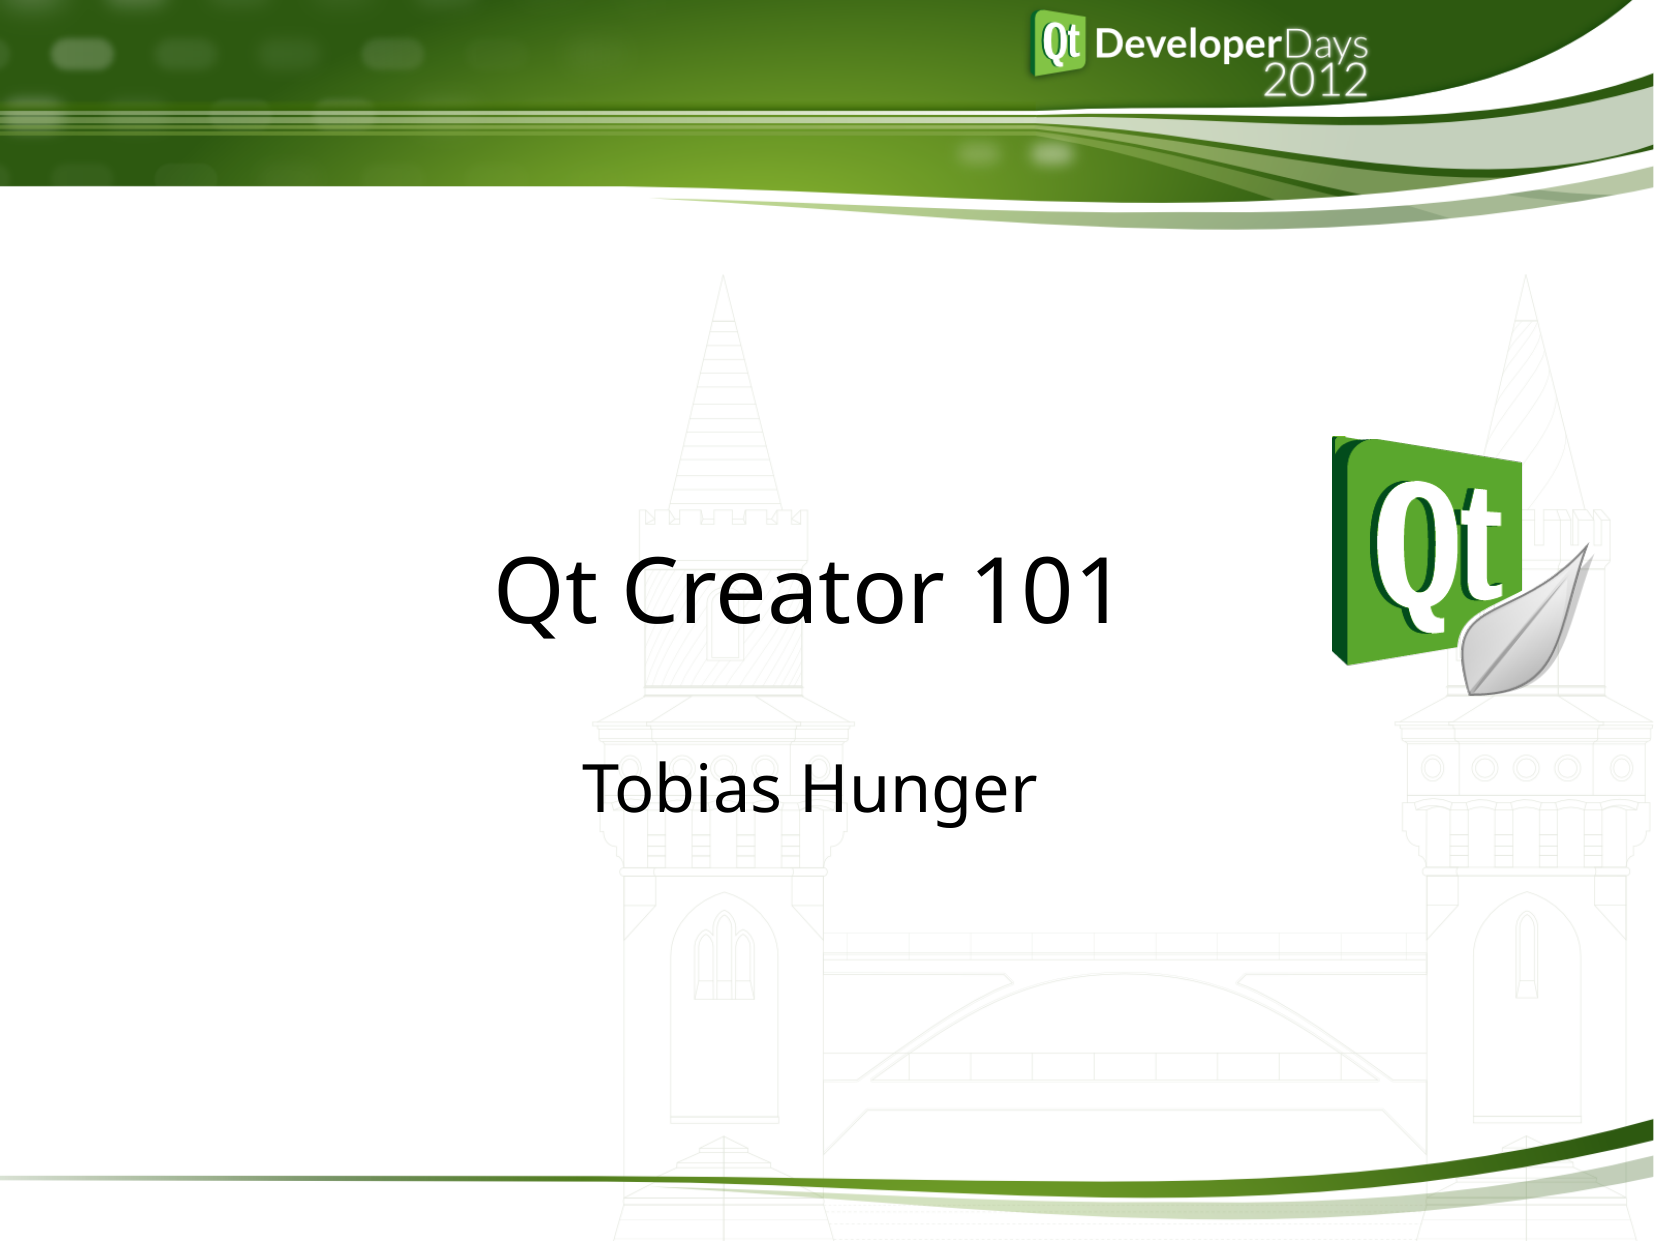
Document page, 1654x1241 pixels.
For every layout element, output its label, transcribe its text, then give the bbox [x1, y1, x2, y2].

picture [0, 0, 1654, 1241]
subtitle Qt Creator 101 Tobias Hunger [82, 259, 1538, 1099]
